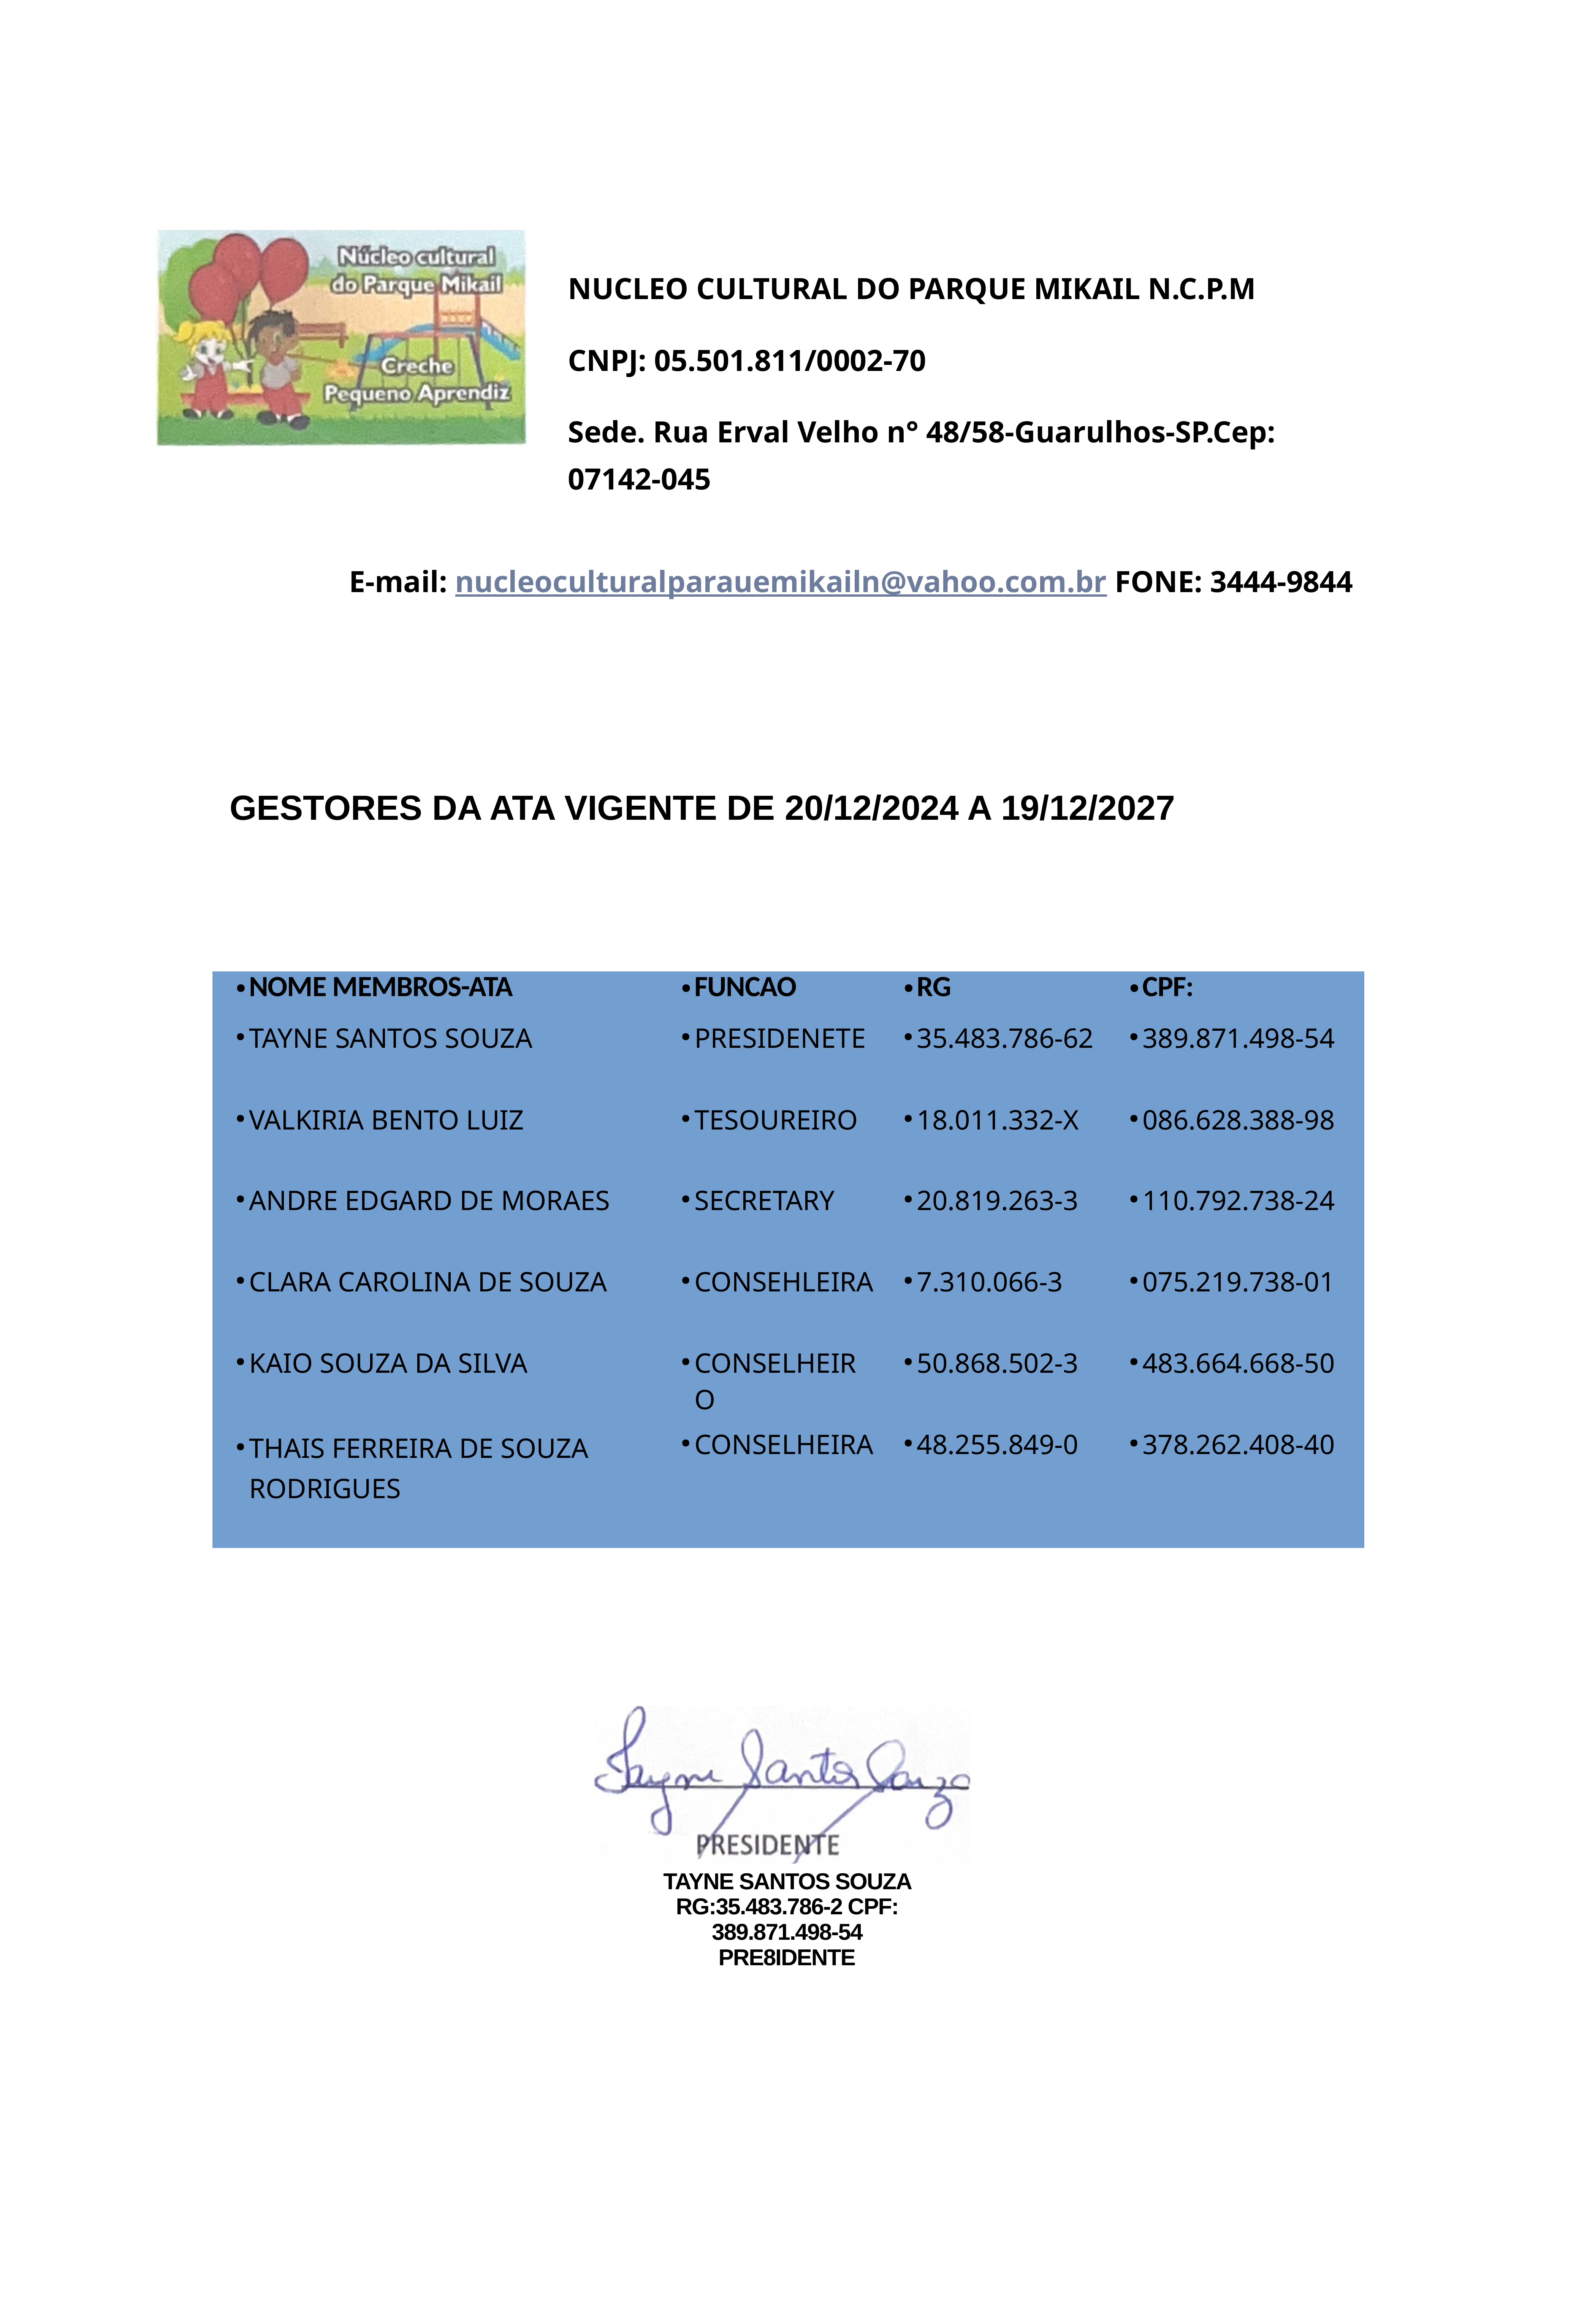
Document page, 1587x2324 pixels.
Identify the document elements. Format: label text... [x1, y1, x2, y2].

text_box TAYNE SANTOS SOUZA RG:35.483.786-2 CPF: 389.871.498-54 PRE8IDENTE [649, 1869, 925, 1969]
table_cell CLARA CAROLINA DE SOUZA [212, 1260, 659, 1341]
table_cell PRESIDENETE [659, 1016, 882, 1098]
table_cell 075.219.738-01 [1109, 1260, 1364, 1341]
text_box GESTORES DA ATA VIGENTE DE 20/12/2024 A 19/12/2027 [230, 785, 1238, 831]
table_header FUNCAO [659, 971, 882, 1016]
table_cell VALKIRIA BENTO LUIZ [212, 1098, 659, 1179]
text_box NUCLEO CULTURAL DO PARQUE MIKAIL N.C.P.M CNPJ: 05.501.811/0002-70 Sede. Rua Erval Velho n° 48/58-Guarulhos-SP.Cep: 07142-045 [568, 270, 1328, 511]
table_cell 20.819.263-3 [882, 1179, 1109, 1260]
table_header NOME MEMBROS-ATA [212, 971, 659, 1016]
table_cell 378.262.408-40 [1109, 1423, 1364, 1548]
table_cell 18.011.332-X [882, 1098, 1109, 1179]
table_cell 7.310.066-3 [882, 1260, 1109, 1341]
table_cell SECRETARY [659, 1179, 882, 1260]
table_cell 483.664.668-50 [1109, 1341, 1364, 1423]
table_cell CONSELHEIRA [659, 1423, 882, 1548]
table_cell TAYNE SANTOS SOUZA [212, 1016, 659, 1098]
table_cell CONSELHEIRO [659, 1341, 882, 1423]
table_cell TESOUREIRO [659, 1098, 882, 1179]
table_header CPF: [1109, 971, 1364, 1016]
picture [155, 230, 527, 447]
table_cell 086.628.388-98 [1109, 1098, 1364, 1179]
table_cell 35.483.786-62 [882, 1016, 1109, 1098]
table_cell 110.792.738-24 [1109, 1179, 1364, 1260]
table_cell 48.255.849-0 [882, 1423, 1109, 1548]
table_header RG [882, 971, 1109, 1016]
table_cell 389.871.498-54 [1109, 1016, 1364, 1098]
table_cell KAIO SOUZA DA SILVA [212, 1341, 659, 1423]
table_cell CONSEHLEIRA [659, 1260, 882, 1341]
picture [594, 1706, 970, 1864]
table_cell THAIS FERREIRA DE SOUZA RODRIGUES [212, 1423, 659, 1548]
table_cell ANDRE EDGARD DE MORAES [212, 1179, 659, 1260]
table_cell 50.868.502-3 [882, 1341, 1109, 1423]
text_box E-mail: nucleoculturalparauemikailn@vahoo.com.br FONE: 3444-9844 [349, 563, 1342, 598]
